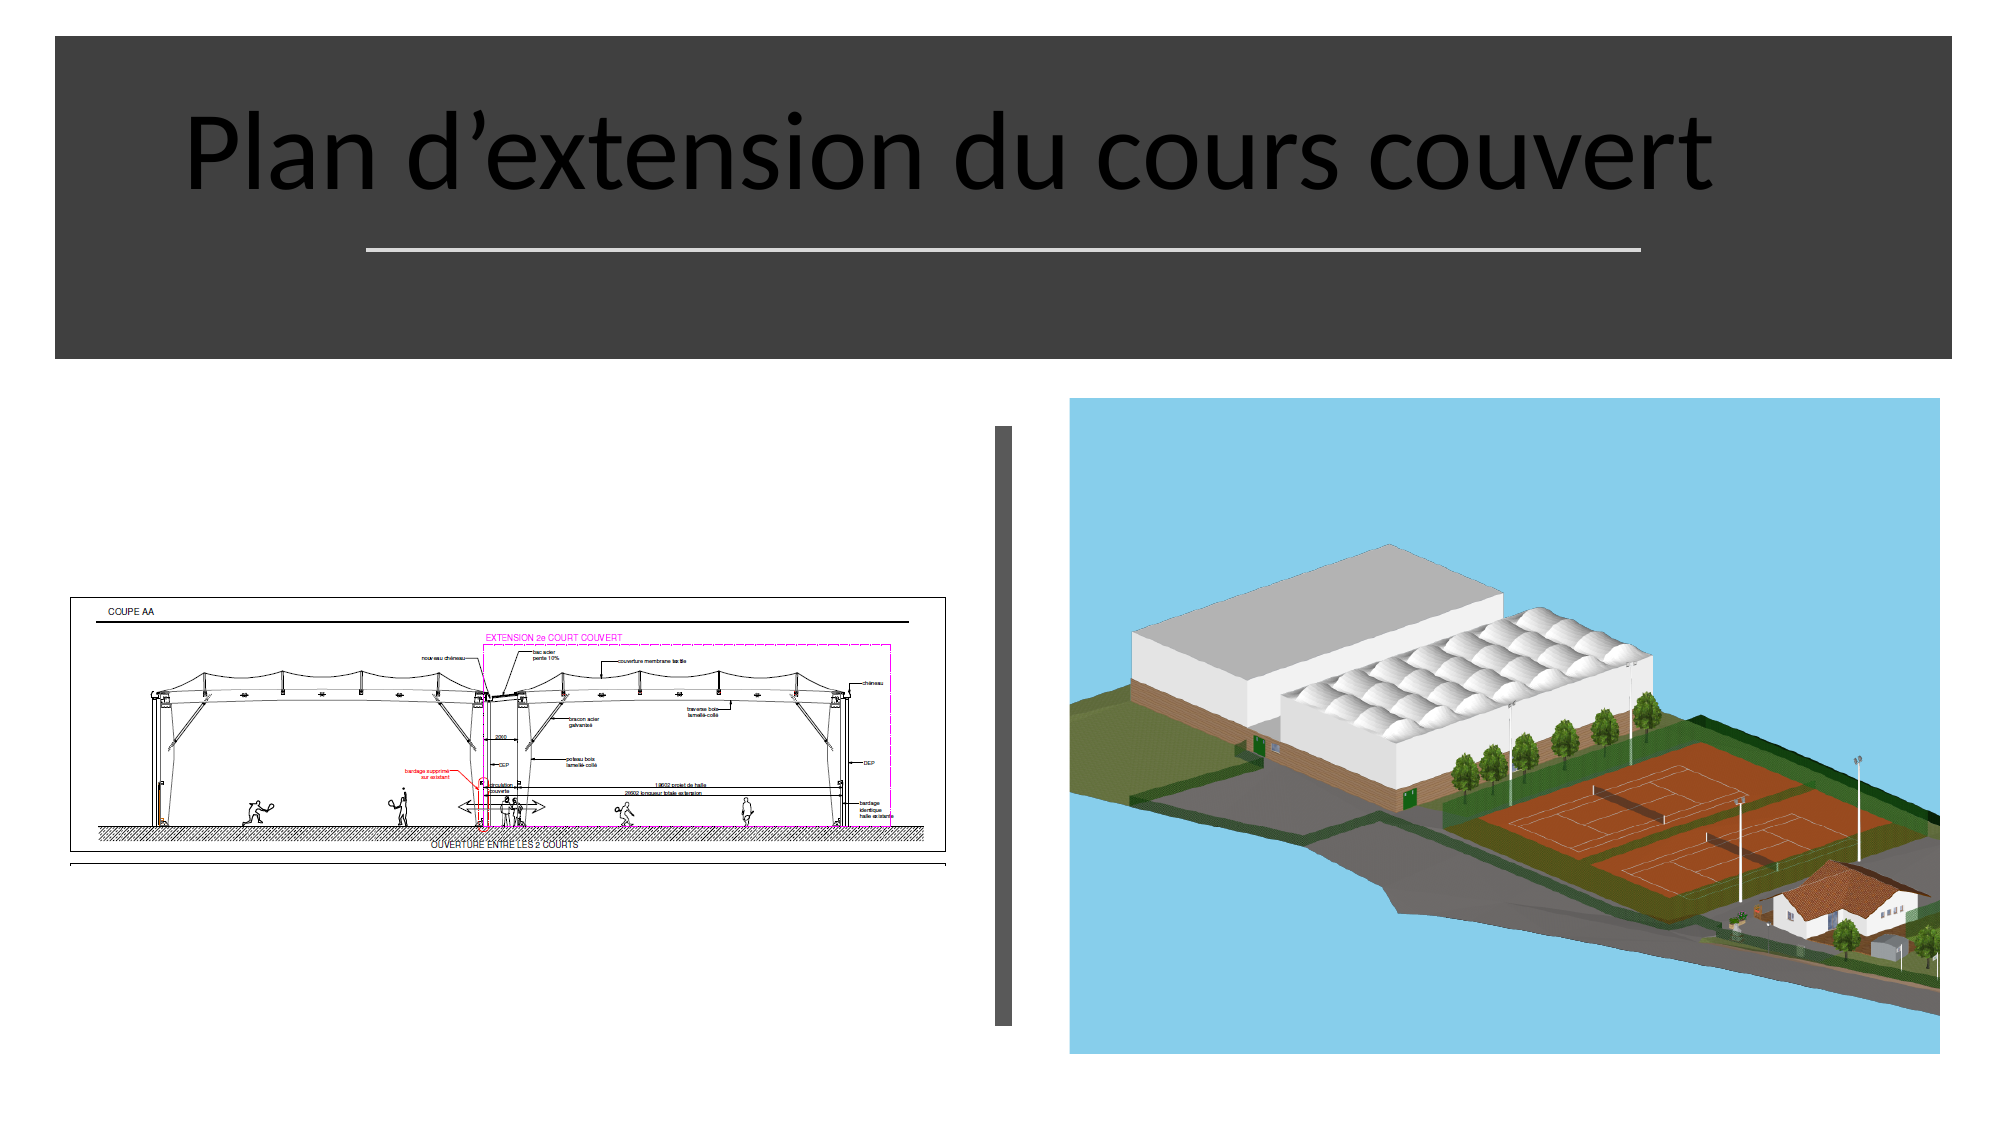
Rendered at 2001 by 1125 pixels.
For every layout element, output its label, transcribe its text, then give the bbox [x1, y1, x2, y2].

picture [54, 586, 950, 866]
text_box [65, 46, 1942, 349]
picture [1069, 398, 1940, 1054]
text_box Plan d’extension du cours couvert [35, 202, 1863, 356]
